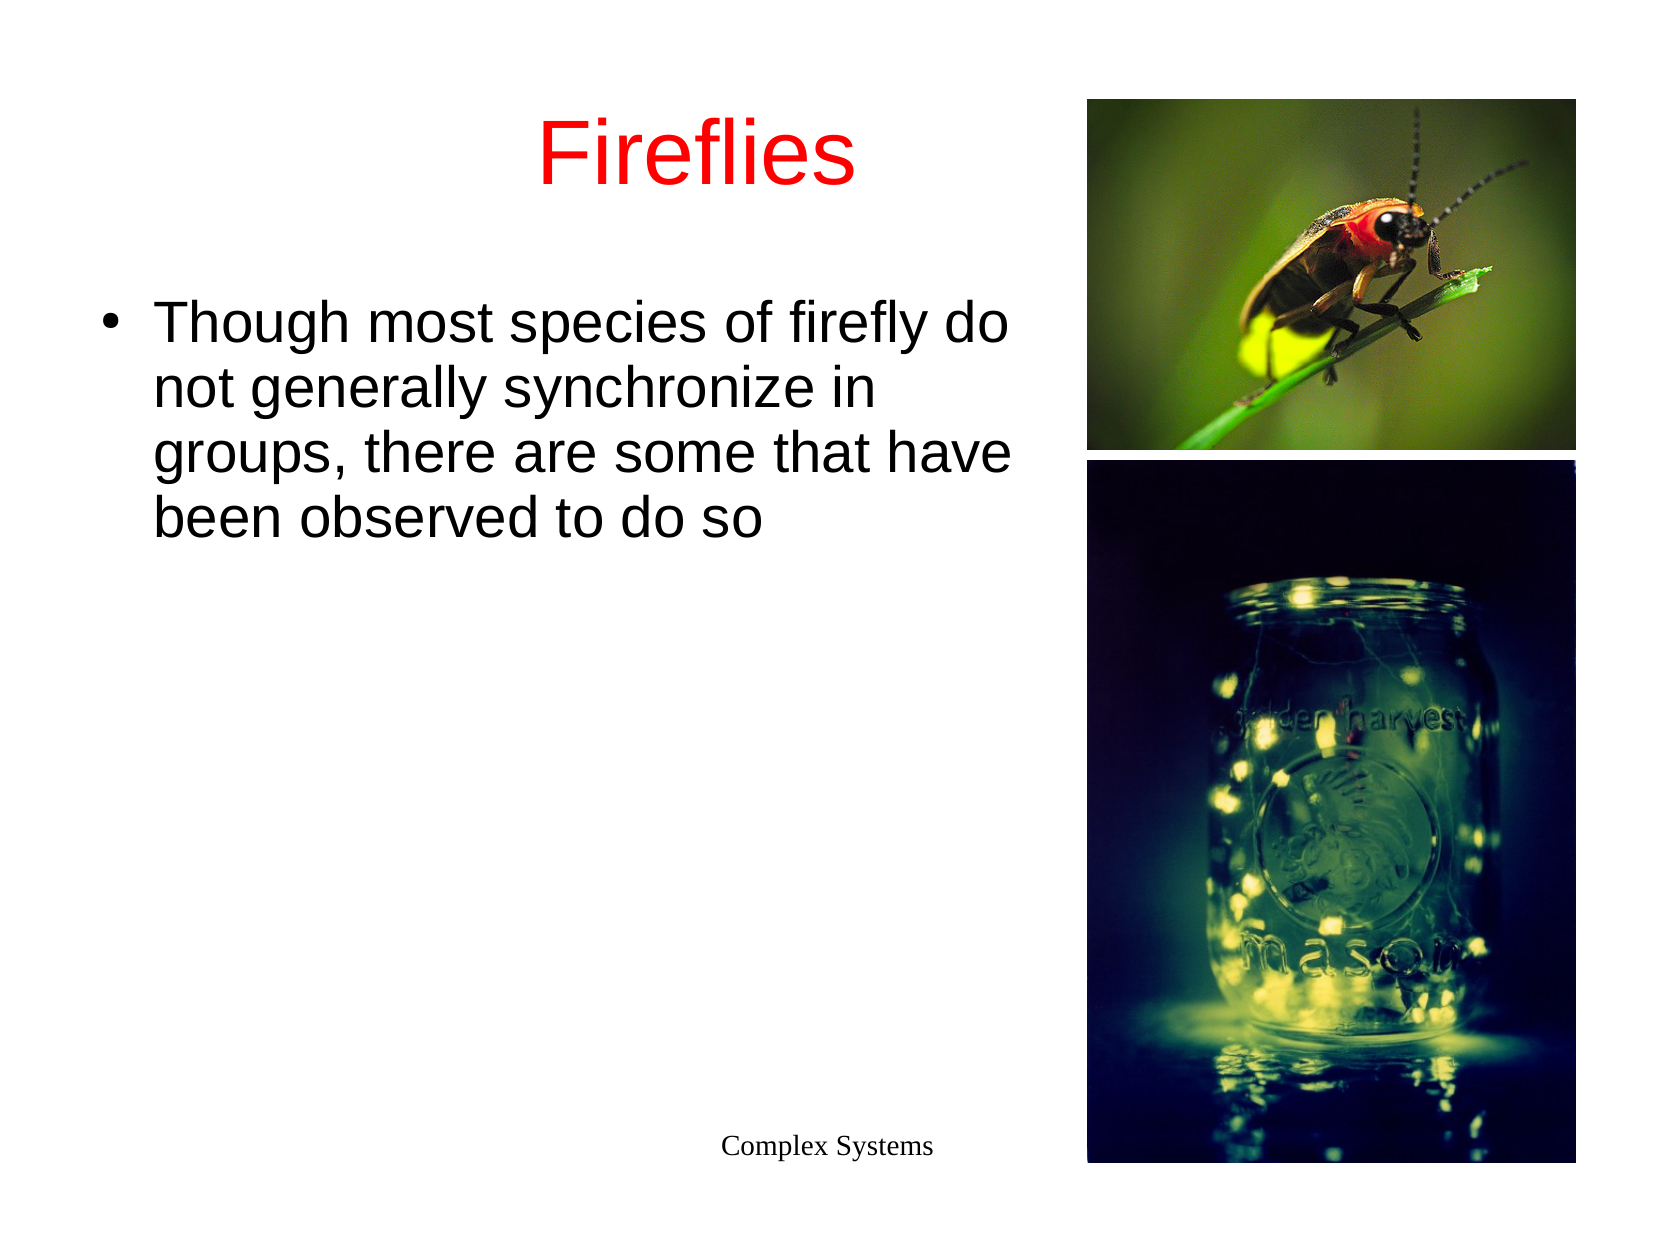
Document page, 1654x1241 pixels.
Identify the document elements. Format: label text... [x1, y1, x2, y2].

picture [1087, 99, 1576, 451]
list Though most species of firefly do not generally synchronize in groups, there are some that have been observed to do so [82, 290, 1088, 1109]
picture [1087, 460, 1576, 1163]
title Fireflies [82, 49, 1313, 257]
